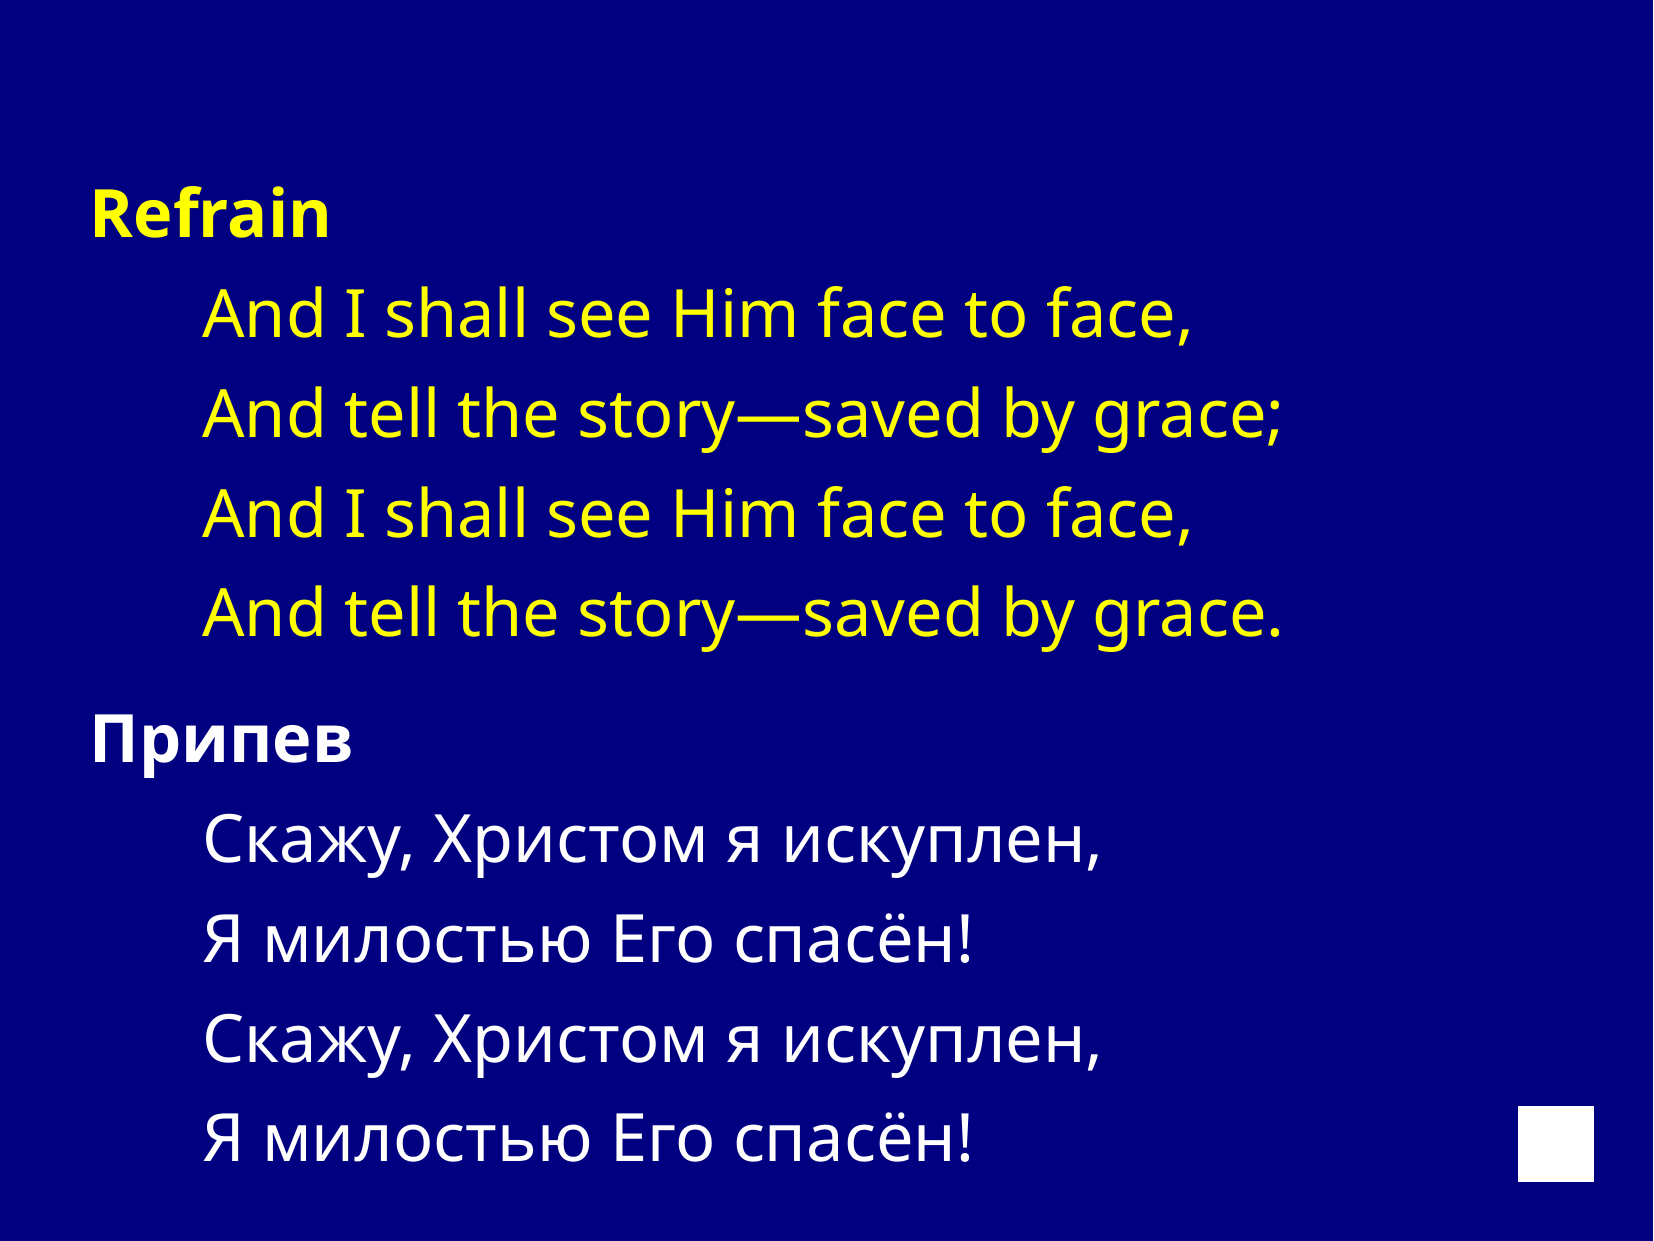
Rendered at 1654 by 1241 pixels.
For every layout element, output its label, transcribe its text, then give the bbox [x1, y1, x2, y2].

text_box Припев Скажу, Христом я искуплен, Я милостью Его спасён! Скажу, Христом я искуплен, Я милостью Его спасён! [75, 675, 1576, 1163]
text_box [1518, 1106, 1594, 1182]
text_box Refrain And I shall see Him face to face, And tell the story—saved by grace; And I shall see Him face to face, And tell the story—saved by grace. [75, 150, 1576, 638]
